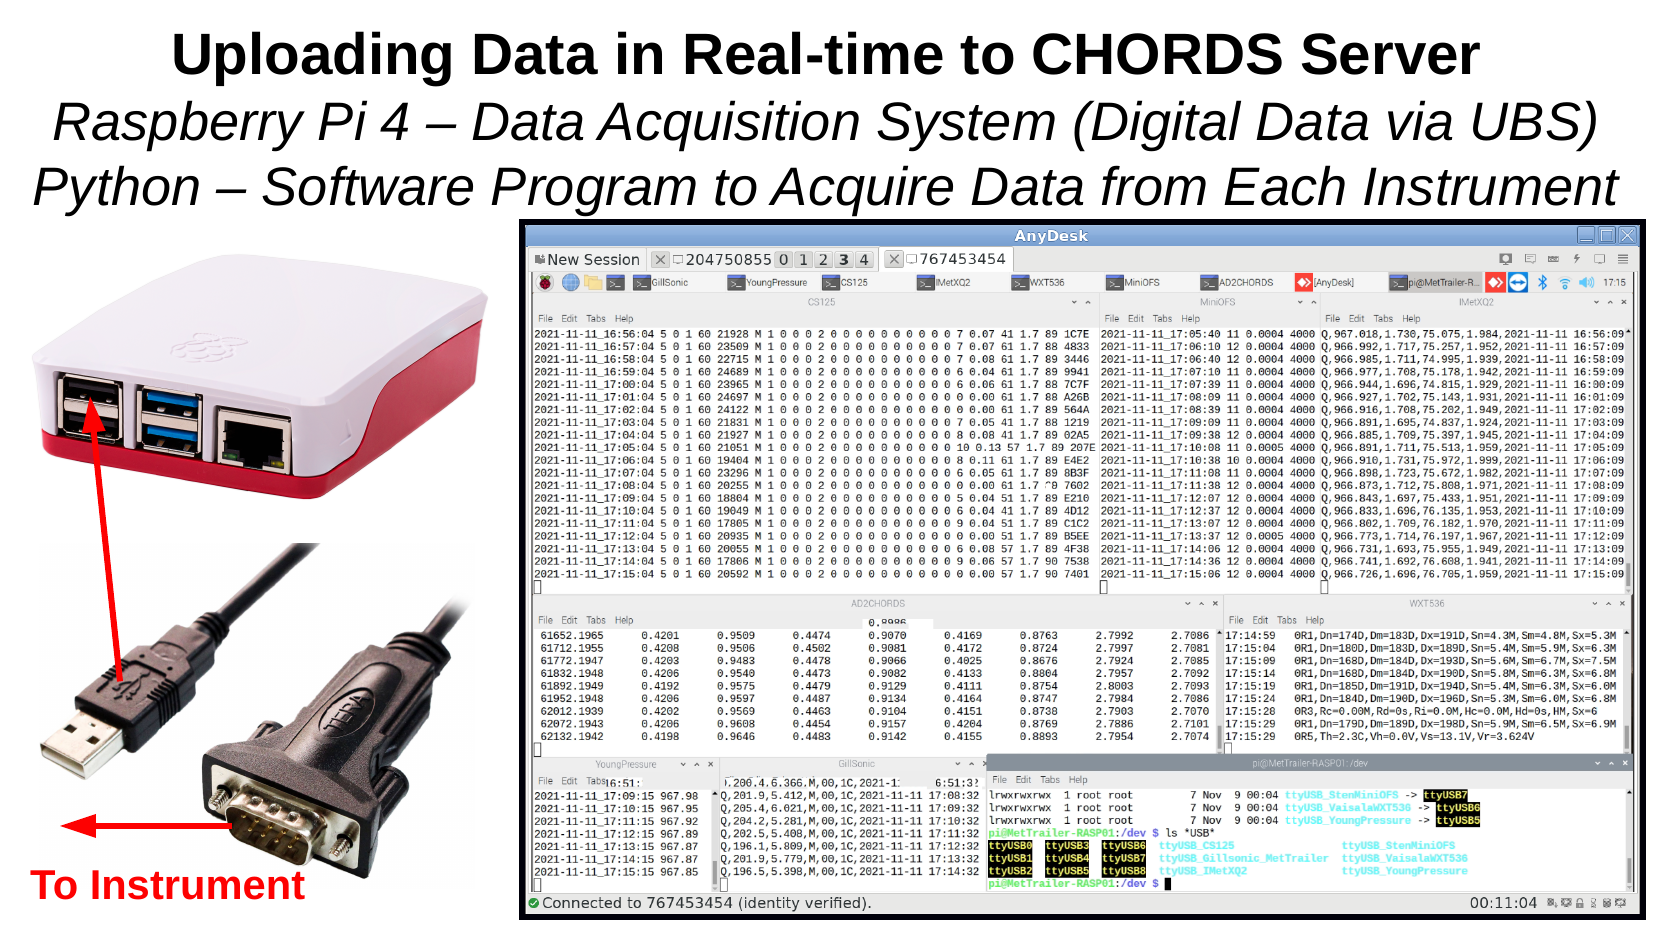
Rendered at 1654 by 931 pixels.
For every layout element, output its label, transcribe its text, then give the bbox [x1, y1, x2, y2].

picture [0, 225, 519, 889]
text_box Uploading Data in Real-time to CHORDS Server Raspberry Pi 4 – Data Acquisition System (Digital Data via UBS) Python – Software Program to Acquire Data from Each Instrument [0, 7, 1654, 226]
text_box To Instrument [15, 854, 331, 919]
picture [525, 224, 1640, 915]
